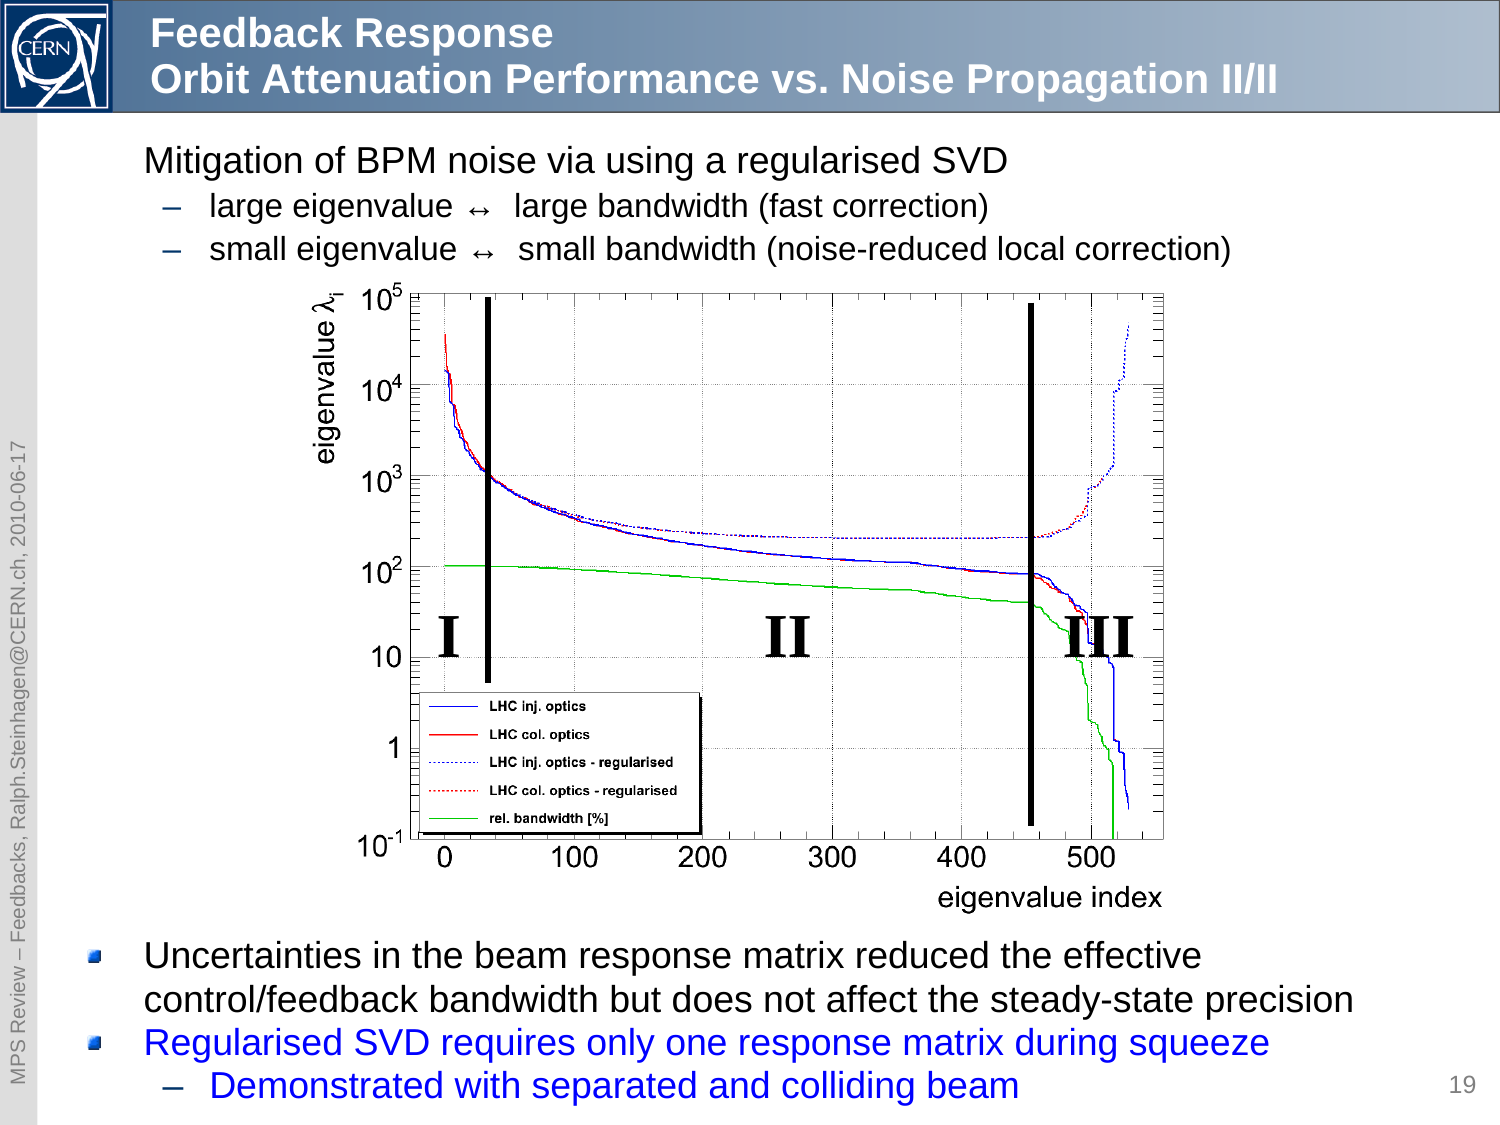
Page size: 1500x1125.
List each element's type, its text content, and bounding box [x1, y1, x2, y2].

picture [305, 280, 1180, 915]
picture [0, 0, 113, 113]
text_box III [1047, 594, 1161, 916]
text_box II [748, 594, 852, 816]
title Feedback Response Orbit Attenuation Performance vs. Noise Propagation II/II [150, 0, 1500, 113]
text_box I [421, 594, 473, 716]
list Mitigation of BPM noise via using a regularised SVD large eigenvalue ↔ large bandwidth (fast correction) small eigenvalue ↔ small bandwidth (noise-reduced local correction) Uncertainties in the beam response matrix reduced the effective control/feedback bandwidth but does not affect the steady-state precision Regularised SVD requires only one response matrix during squeeze Demonstrated with separated and colliding beam [87, 137, 1438, 1107]
